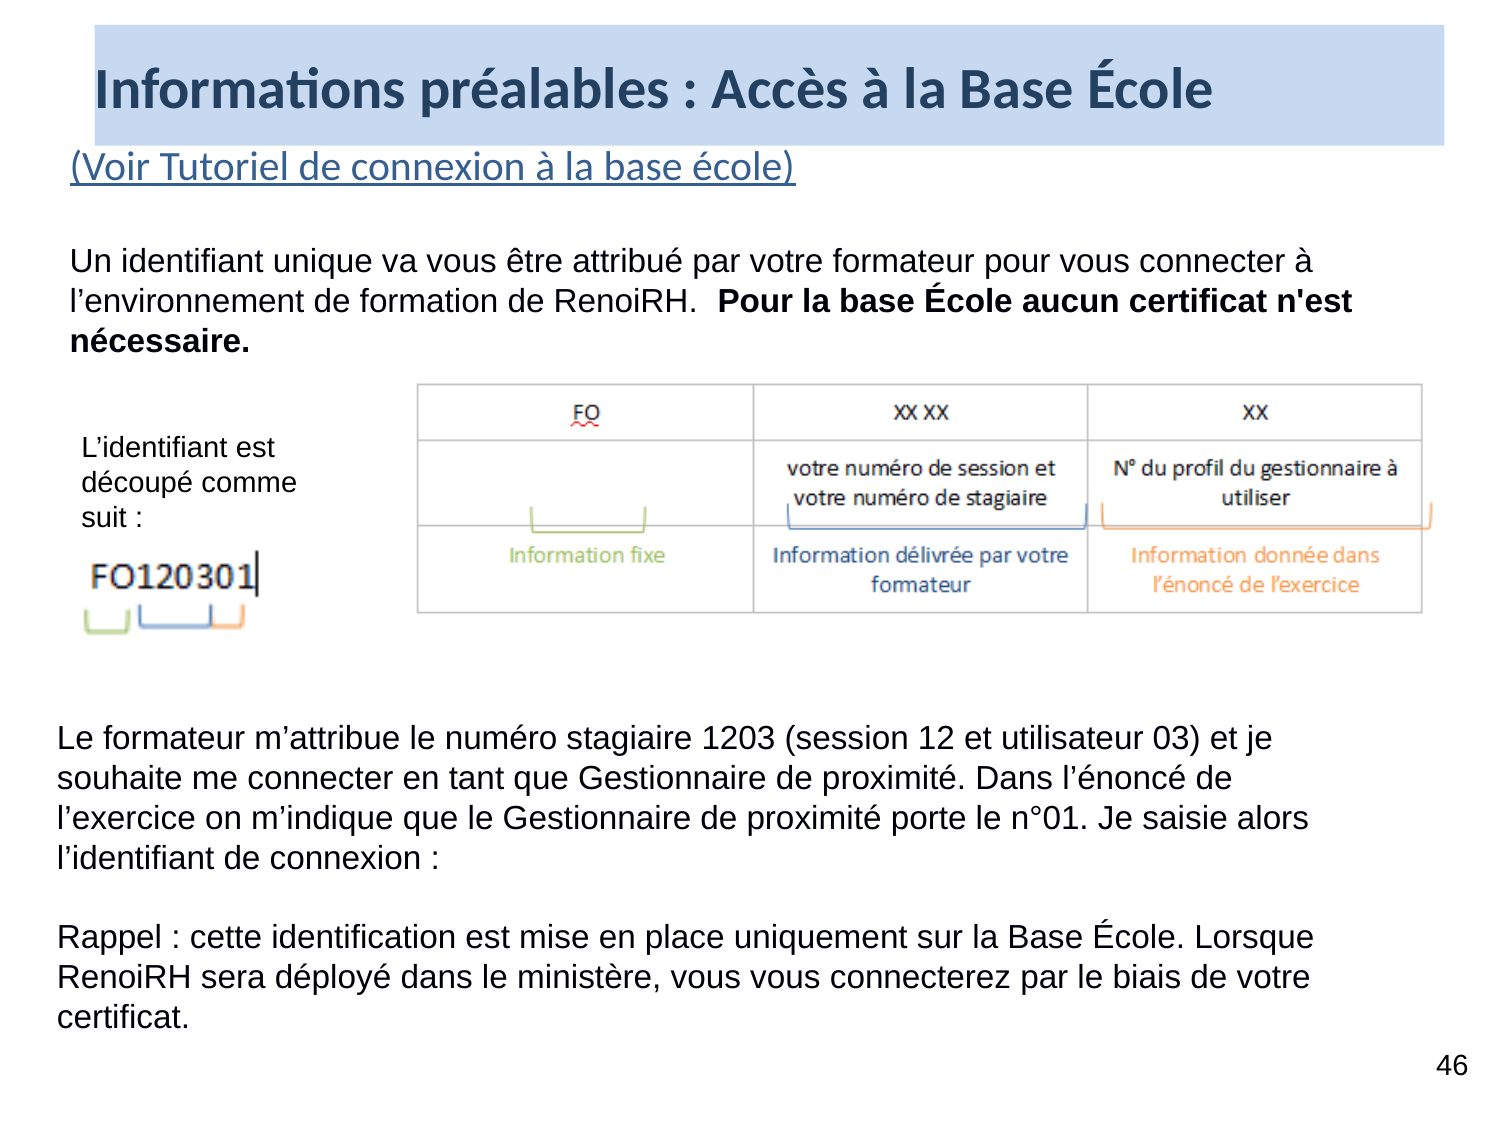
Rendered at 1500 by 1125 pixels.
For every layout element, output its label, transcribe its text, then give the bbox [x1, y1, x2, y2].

text_box Le formateur m’attribue le numéro stagiaire 1203 (session 12 et utilisateur 03) et je souhaite me connecter en tant que Gestionnaire de proximité. Dans l’énoncé de l’exercice on m’indique que le Gestionnaire de proximité porte le n°01. Je saisie alors l’identifiant de connexion : [42, 709, 1389, 964]
picture [409, 404, 1441, 623]
text_box (Voir Tutoriel de connexion à la base école) Un identifiant unique va vous être attribué par votre formateur pour vous connecter à l’environnement de formation de RenoiRH. Pour la base École aucun certificat n'est nécessaire. [54, 134, 1490, 404]
title Informations préalables : Accès à la Base École [94, 24, 1445, 134]
picture [66, 541, 289, 649]
text_box Rappel : cette identification est mise en place uniquement sur la Base École. Lorsque RenoiRH sera déployé dans le ministère, vous vous connecterez par le biais de votre certificat. [42, 908, 1441, 1043]
text_box L’identifiant est découpé comme suit : [66, 420, 382, 541]
